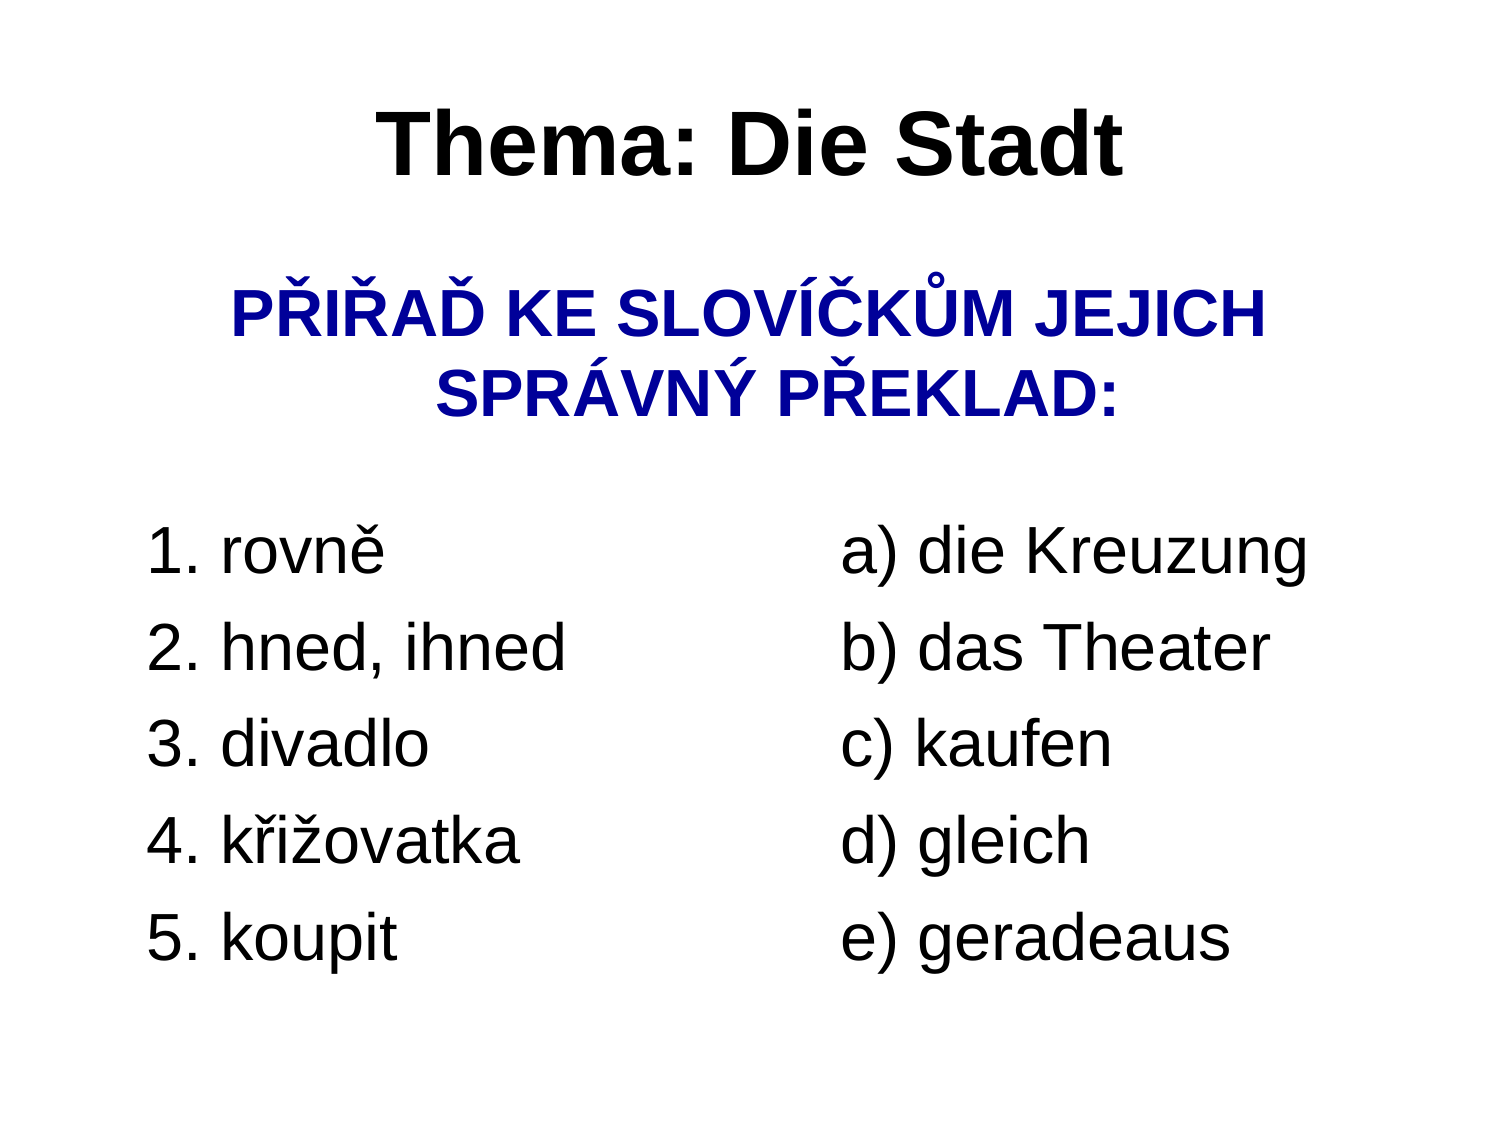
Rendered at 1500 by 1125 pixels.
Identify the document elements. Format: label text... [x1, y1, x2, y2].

list PŘIŘAĎ KE SLOVÍČKŮM JEJICH SPRÁVNÝ PŘEKLAD: 1. rovně a) die Kreuzung 2. hned, ihned b) das Theater 3. divadlo c) kaufen 4. křižovatka d) gleich 5. koupit e) geradeaus [75, 262, 1426, 1007]
title Thema: Die Stadt [75, 45, 1426, 233]
